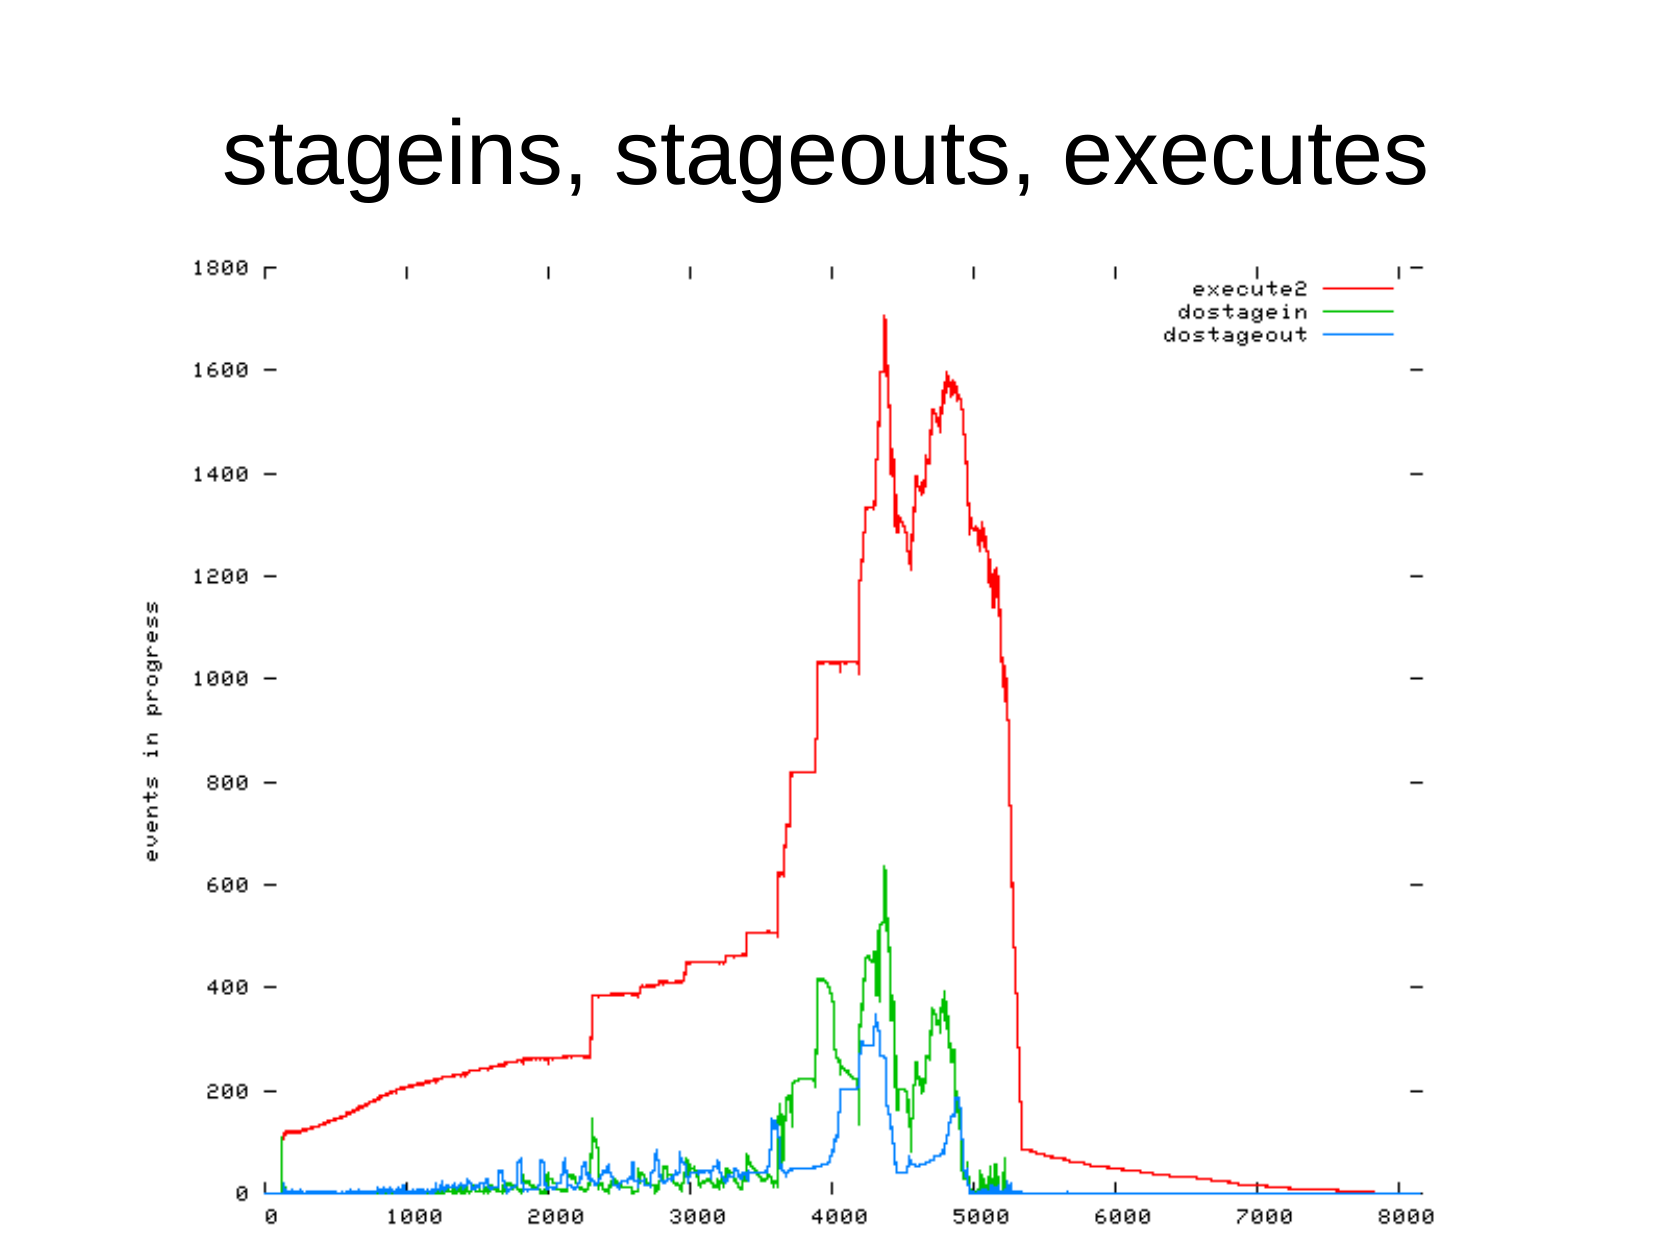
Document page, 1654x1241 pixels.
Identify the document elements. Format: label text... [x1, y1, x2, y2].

picture [129, 240, 1463, 1241]
title stageins, stageouts, executes [82, 49, 1571, 257]
